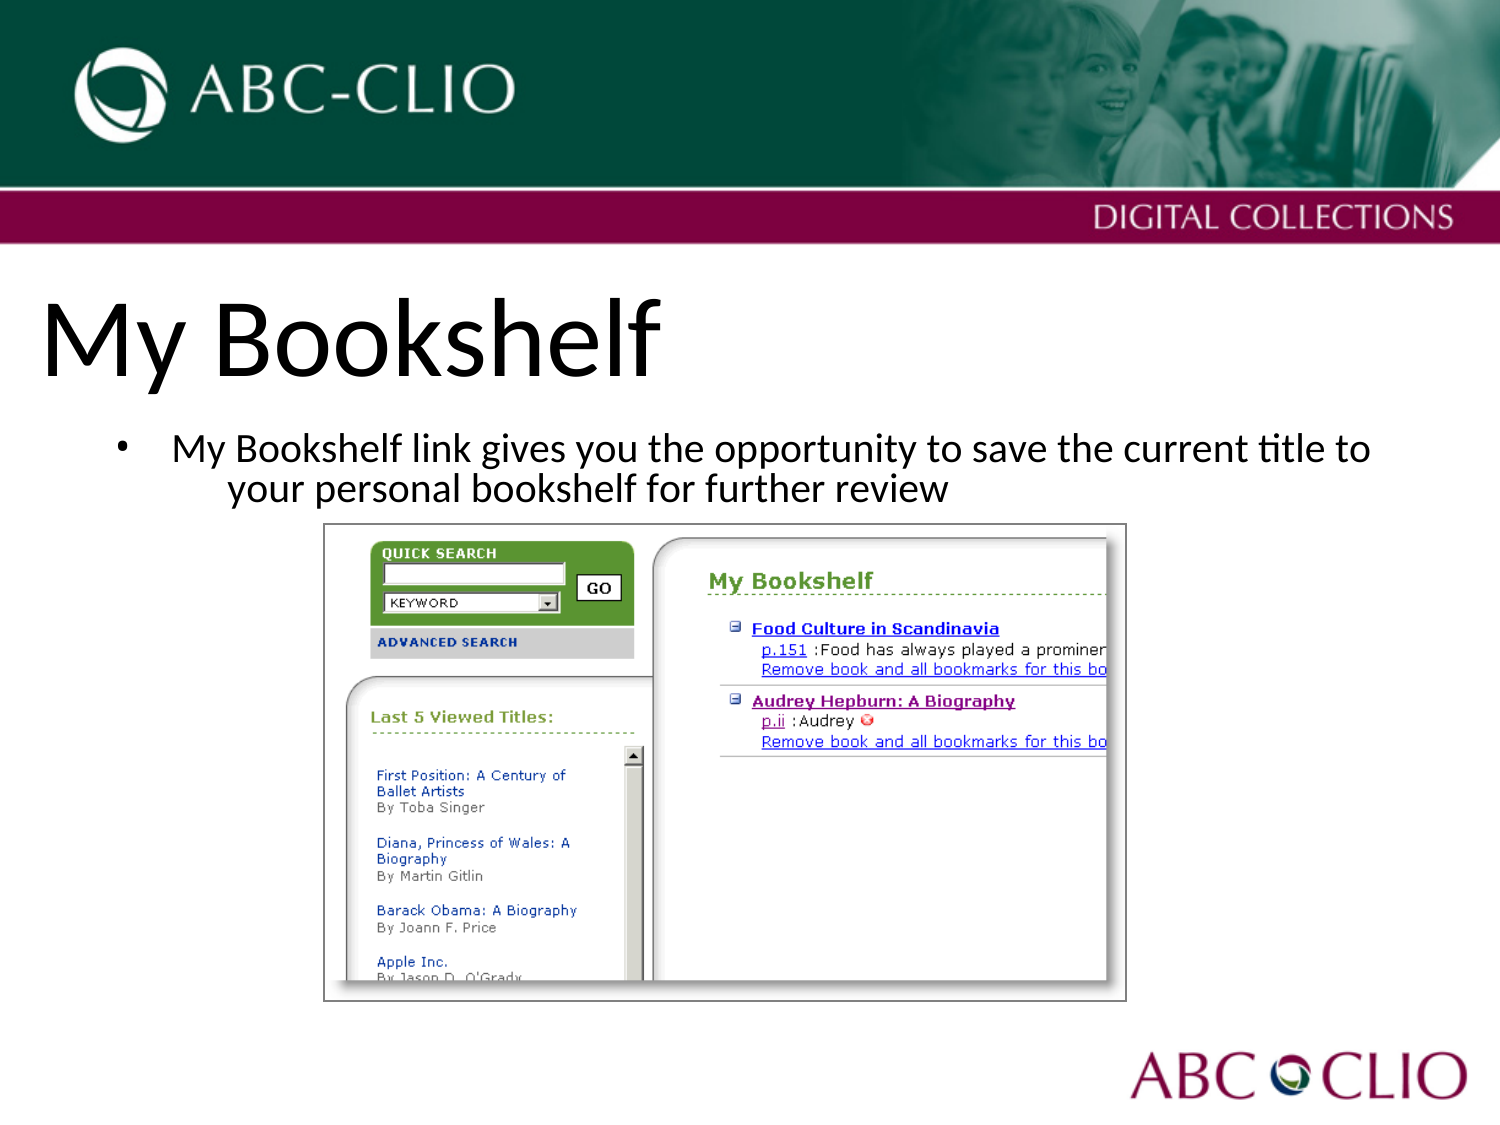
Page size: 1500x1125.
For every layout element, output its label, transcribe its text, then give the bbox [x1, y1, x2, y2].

list My Bookshelf link gives you the opportunity to save the current title to your personal bookshelf for further review [99, 422, 1388, 526]
picture [324, 525, 1126, 1000]
title My Bookshelf [24, 246, 1300, 426]
picture [0, 0, 1500, 246]
picture [87, 1020, 1500, 1125]
